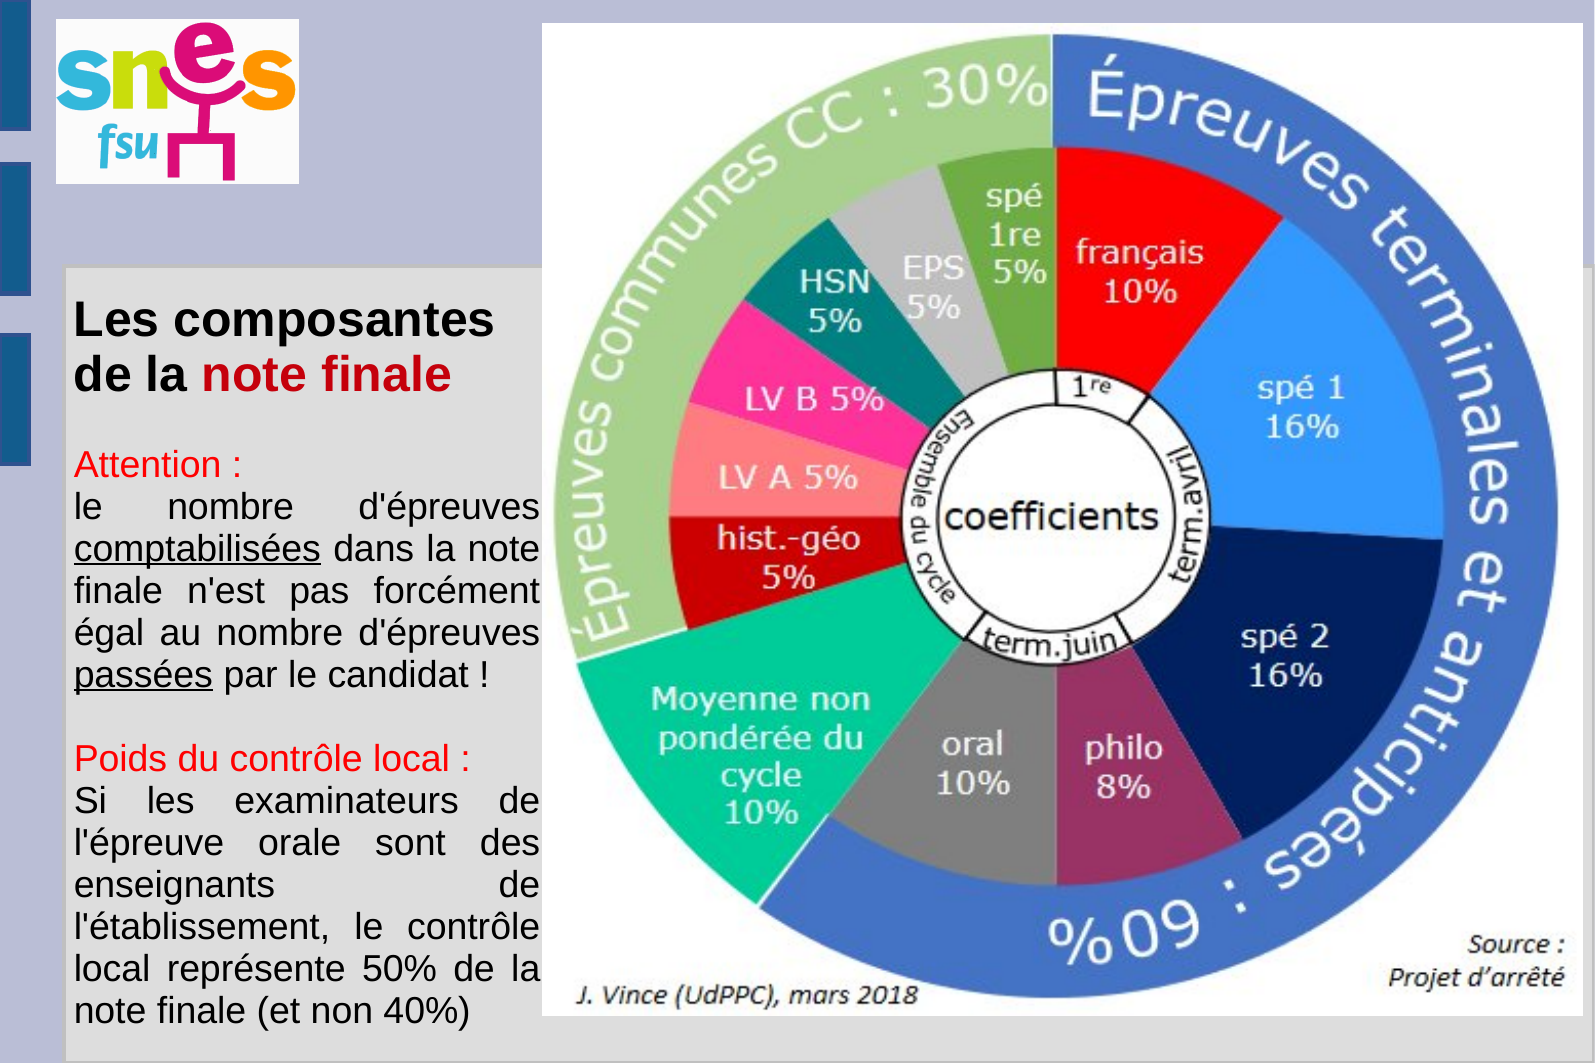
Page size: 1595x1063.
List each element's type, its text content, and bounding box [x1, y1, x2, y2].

text_box Les composantes de la note finale [59, 283, 520, 435]
picture [542, 23, 1583, 1016]
picture [56, 19, 299, 184]
text_box Attention : le nombre d'épreuves comptabilisées dans la note finale n'est pas forcément égal au nombre d'épreuves passées par le candidat ! Poids du contrôle local : Si les examinateurs de l'épreuve orale sont des enseignants de l'établissement, le contrôle local représente 50% de la note finale (et non 40%) [59, 435, 556, 1040]
